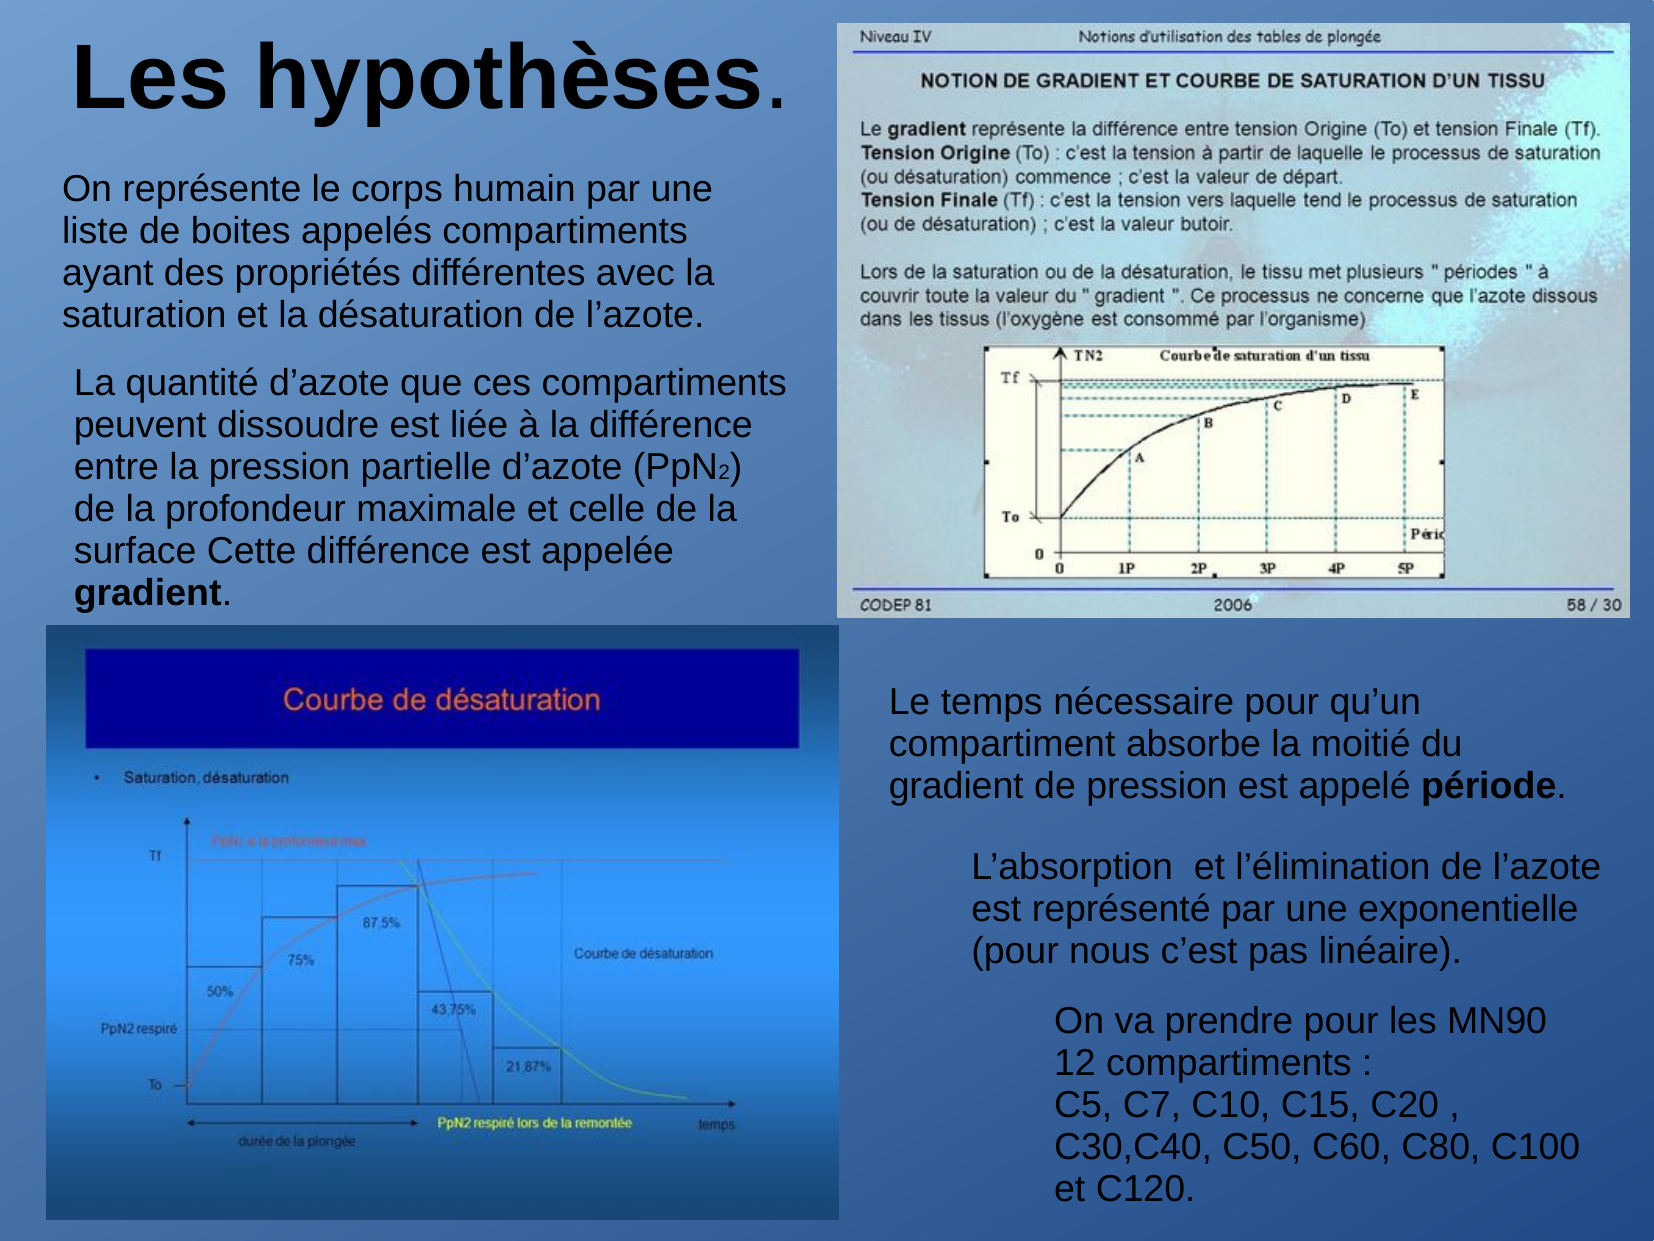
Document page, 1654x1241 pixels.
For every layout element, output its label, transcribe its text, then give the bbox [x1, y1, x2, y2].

text_box On va prendre pour les MN90 12 compartiments : C5, C7, C10, C15, C20 , C30,C40, C50, C60, C80, C100 et C120. [1039, 992, 1630, 1217]
text_box Le temps nécessaire pour qu’un compartiment absorbe la moitié du gradient de pression est appelé période. [874, 673, 1619, 815]
picture [837, 23, 1630, 618]
title Les hypothèses. [47, 0, 815, 161]
text_box L’absorption et l’élimination de l’azote est représenté par une exponentielle (pour nous c’est pas linéaire). [956, 838, 1619, 980]
text_box La quantité d’azote que ces compartiments peuvent dissoudre est liée à la différence entre la pression partielle d’azote (PpN2) de la profondeur maximale et celle de la surface Cette différence est appelée gradient. [59, 354, 804, 625]
picture [46, 625, 839, 1220]
text_box On représente le corps humain par une liste de boites appelés compartiments ayant des propriétés différentes avec la saturation et la désaturation de l’azote. [47, 160, 804, 355]
